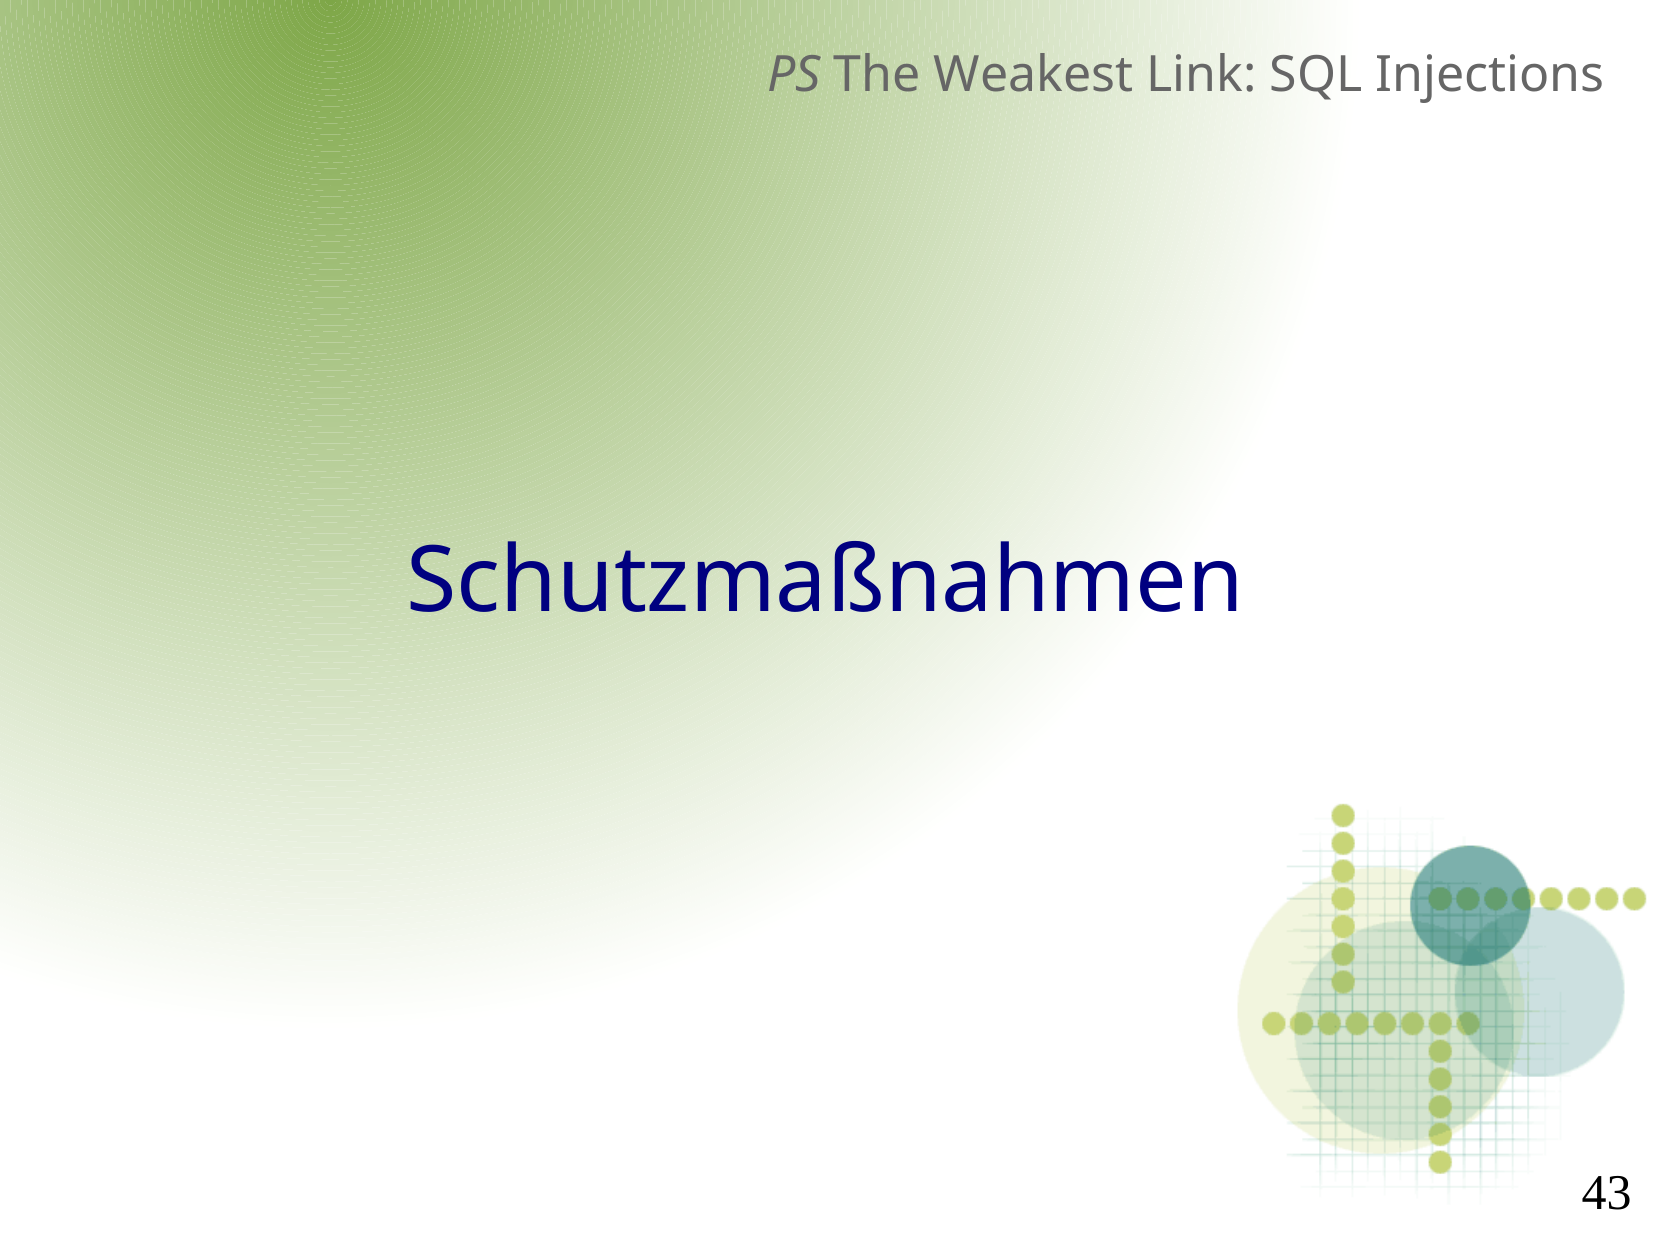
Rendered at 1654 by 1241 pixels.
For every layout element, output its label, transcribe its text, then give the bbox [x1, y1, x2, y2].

picture [1224, 792, 1654, 1211]
title Schutzmaßnahmen [119, 472, 1532, 680]
